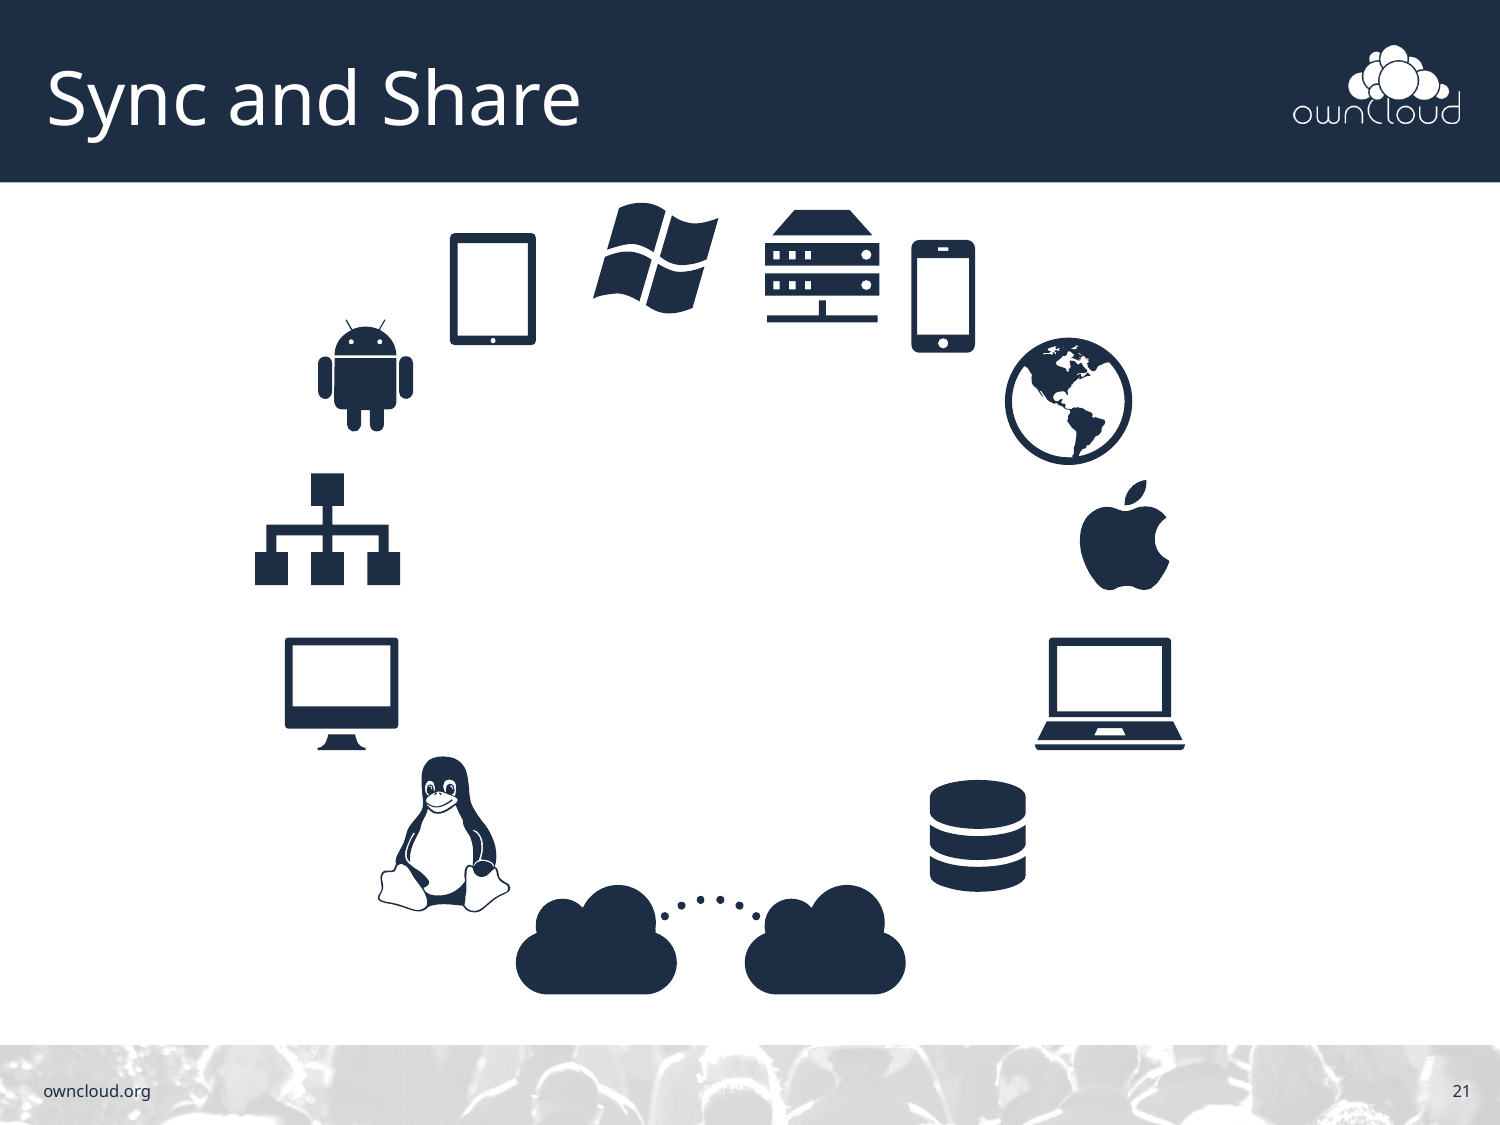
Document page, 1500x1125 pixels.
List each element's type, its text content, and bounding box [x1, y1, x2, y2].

text_box [765, 243, 880, 266]
text_box [752, 912, 761, 921]
text_box [317, 734, 366, 751]
text_box [1079, 506, 1170, 591]
text_box [284, 637, 399, 729]
text_box [334, 319, 397, 356]
text_box [911, 239, 976, 353]
text_box [929, 824, 1026, 861]
picture [591, 201, 721, 315]
text_box [1048, 637, 1172, 718]
text_box [334, 358, 397, 432]
text_box [735, 901, 744, 910]
text_box [716, 895, 725, 905]
text_box [696, 895, 705, 905]
picture [0, 1045, 1500, 1125]
text_box [515, 884, 677, 995]
text_box [772, 209, 873, 236]
title Sync and Share [46, 5, 1258, 187]
text_box [929, 779, 1026, 829]
text_box [660, 912, 669, 921]
text_box [399, 356, 414, 399]
text_box [1034, 744, 1186, 751]
text_box [1124, 479, 1147, 506]
picture [1293, 45, 1460, 124]
text_box [318, 356, 333, 399]
picture [375, 753, 513, 916]
text_box [767, 300, 878, 323]
text_box [255, 473, 401, 586]
text_box [929, 855, 1026, 892]
text_box [744, 884, 906, 995]
text_box [1037, 721, 1183, 741]
text_box [1004, 337, 1133, 465]
text_box [677, 901, 686, 910]
text_box [765, 273, 880, 296]
text_box [449, 233, 536, 346]
